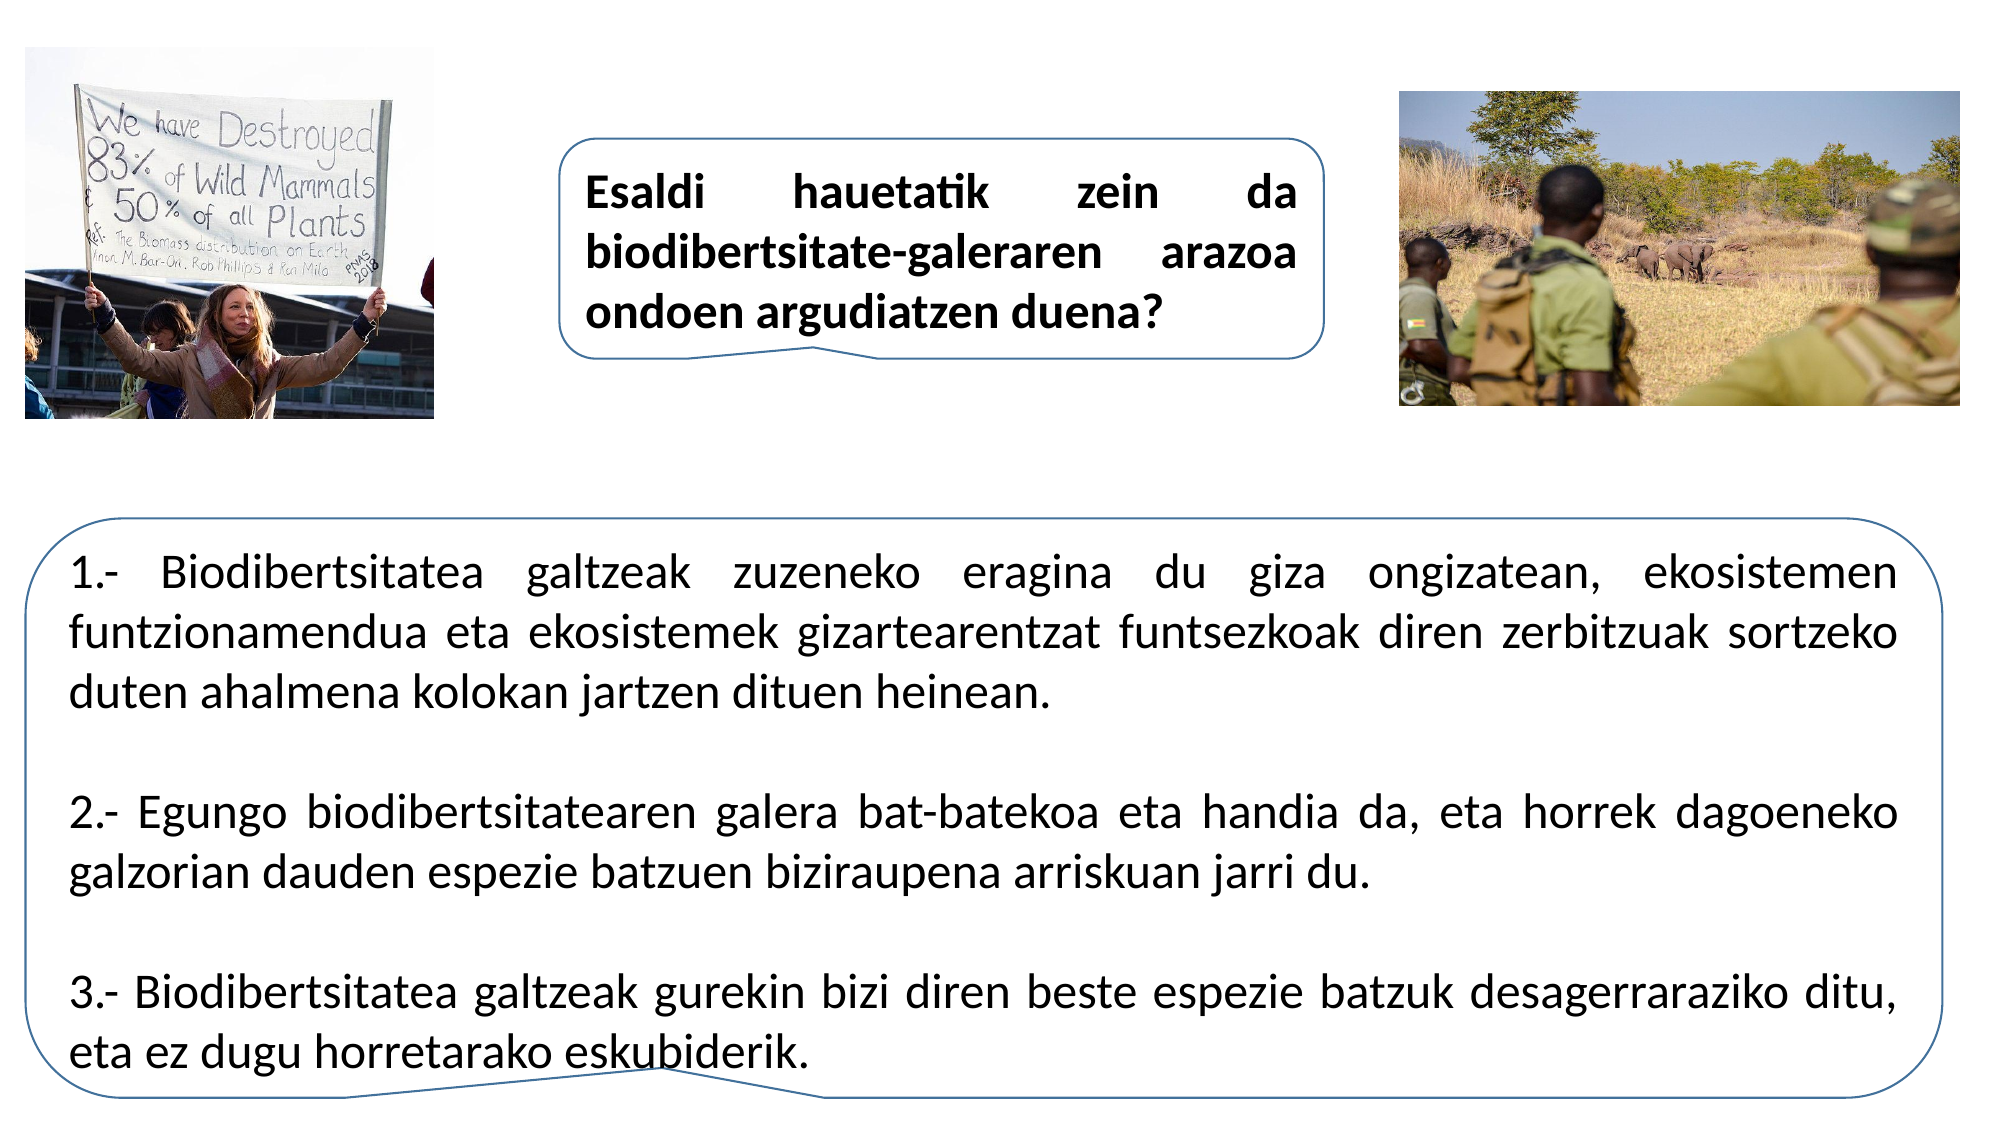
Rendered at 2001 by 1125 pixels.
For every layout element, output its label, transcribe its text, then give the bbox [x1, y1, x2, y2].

text_box Esaldi hauetatik zein da biodibertsitate-galeraren arazoa ondoen argudiatzen duena? [559, 138, 1324, 359]
text_box 1.- Biodibertsitatea galtzeak zuzeneko eragina du giza ongizatean, ekosistemen funtzionamendua eta ekosistemek gizartearentzat funtsezkoak diren zerbitzuak sortzeko duten ahalmena kolokan jartzen dituen heinean. 2.- Egungo biodibertsitatearen galera bat-batekoa eta handia da, eta horrek dagoeneko galzorian dauden espezie batzuen biziraupena arriskuan jarri du. 3.- Biodibertsitatea galtzeak gurekin bizi diren beste espezie batzuk desagerraraziko ditu, eta ez dugu horretarako eskubiderik. [25, 518, 1943, 1098]
picture [25, 47, 434, 419]
picture [1399, 91, 1960, 407]
